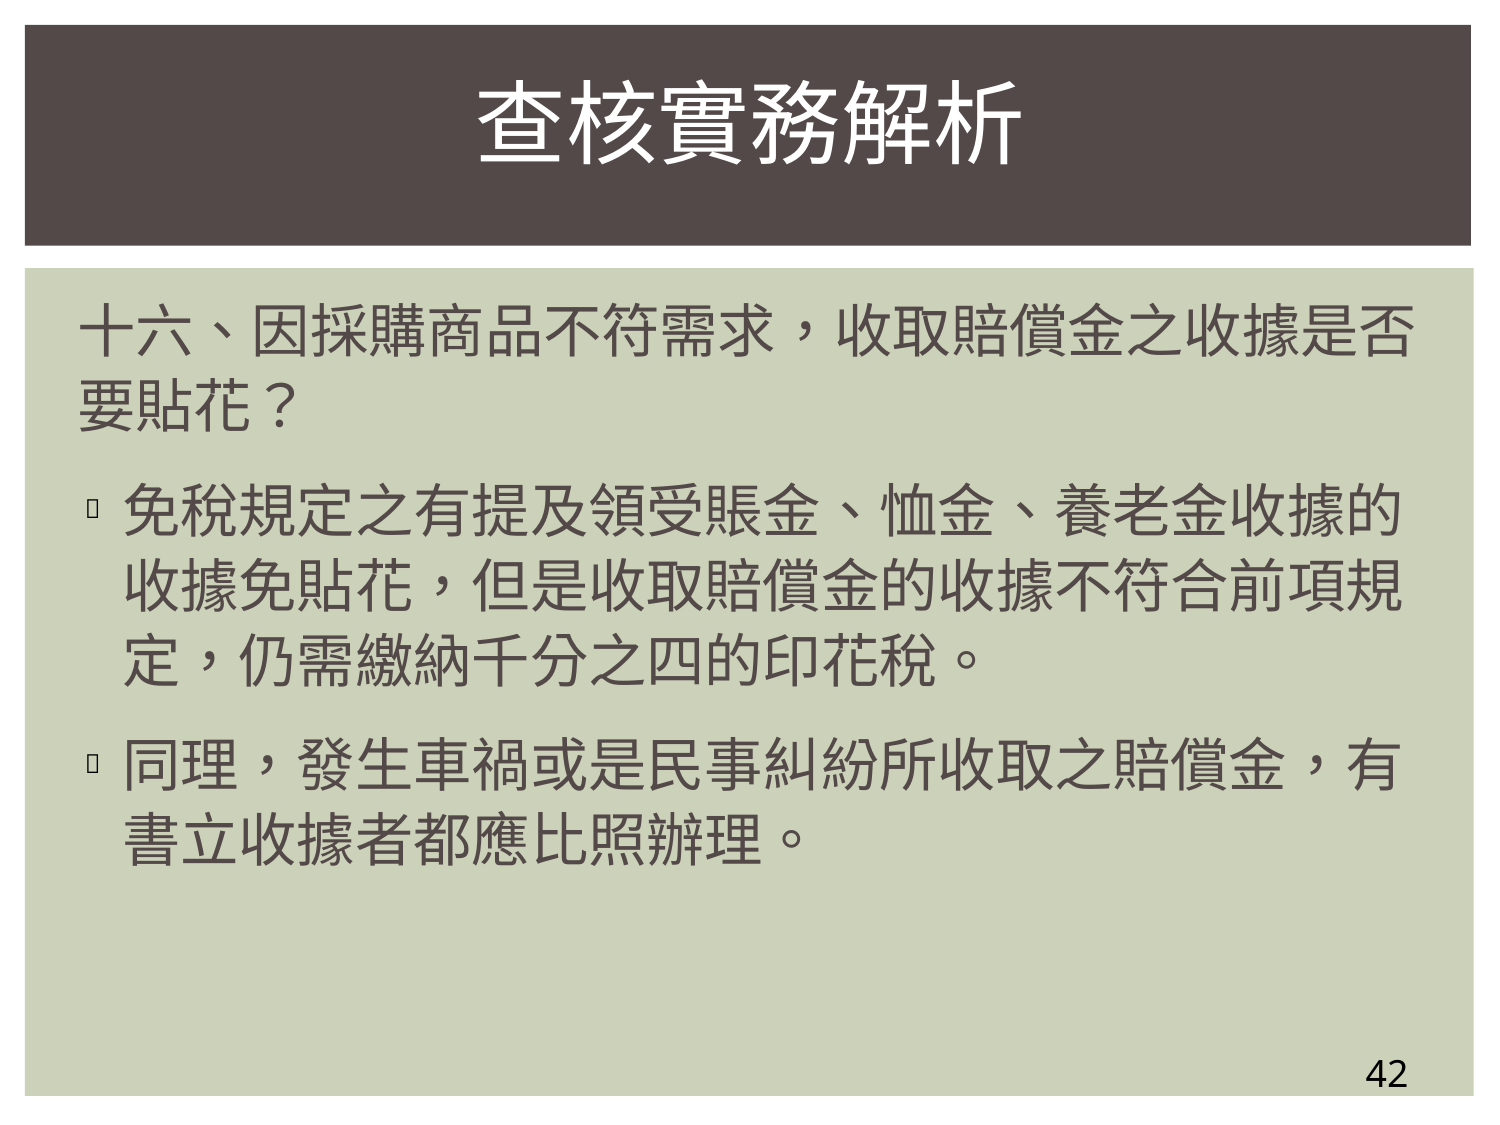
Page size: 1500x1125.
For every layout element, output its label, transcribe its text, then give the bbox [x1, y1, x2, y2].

slide_number <編號> [1350, 1042, 1447, 1088]
list 十六、因採購商品不符需求，收取賠償金之收據是否要貼花？ 免稅規定之有提及領受賬金、恤金、養老金收據的收據免貼花，但是收取賠償金的收據不符合前項規定，仍需繳納千分之四的印花稅。 同理，發生車禍或是民事糾紛所收取之賠償金，有書立收據者都應比照辦理。 [62, 281, 1442, 1005]
title 查核實務解析 [62, 58, 1438, 232]
